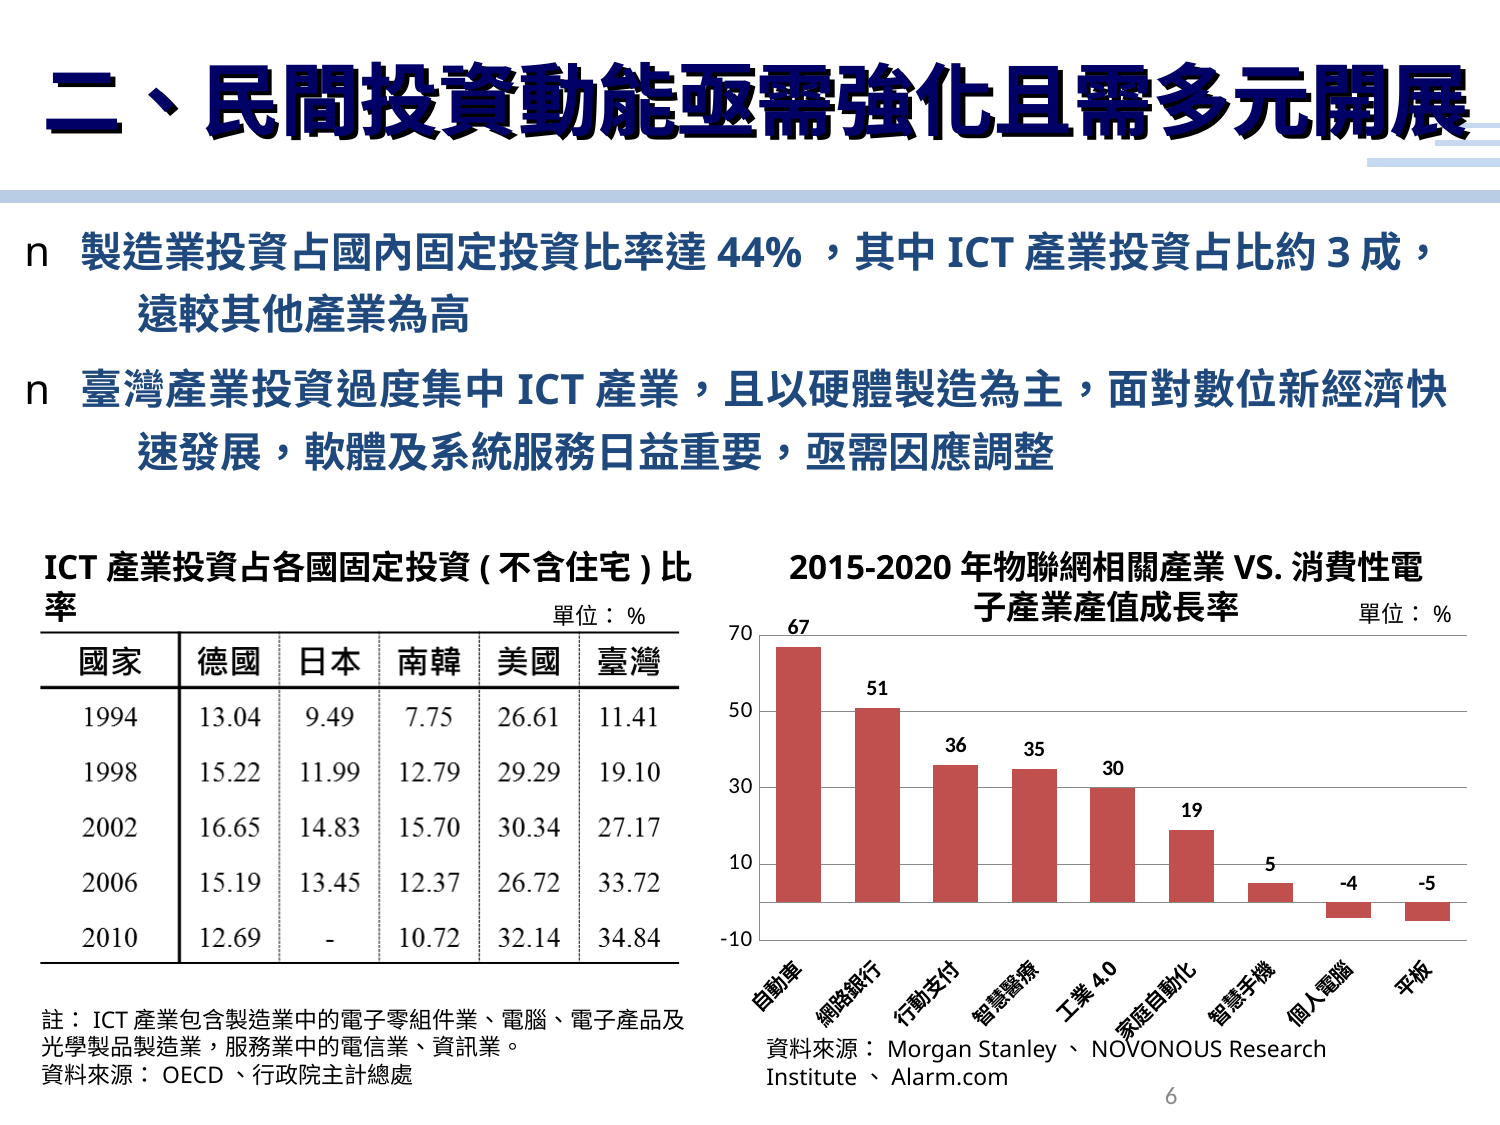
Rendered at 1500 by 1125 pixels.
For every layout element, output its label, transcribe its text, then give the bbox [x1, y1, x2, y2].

picture [40, 631, 680, 971]
text_box 註：ICT產業包含製造業中的電子零組件業、電腦、電子產品及光學製品製造業，服務業中的電信業、資訊業。 資料來源：OECD、行政院主計總處 [27, 998, 723, 1095]
text_box 2015-2020年物聯網相關產業VS.消費性電子產業產值成長率 [761, 539, 1452, 616]
text_box ICT產業投資占各國固定投資(不含住宅)比率 [29, 539, 720, 634]
text_box 資料來源：Morgan Stanley、NOVONOUS Research Institute、Alarm.com [752, 1027, 1448, 1097]
chart [710, 616, 1490, 1047]
text_box 單位：% [1343, 591, 1464, 635]
text_box 製造業投資占國內固定投資比率達44%，其中ICT產業投資占比約3成，遠較其他產業為高 臺灣產業投資過度集中ICT產業，且以硬體製造為主，面對數位新經濟快速發展，軟體及系統服務日益重要，亟需因應調整 [9, 206, 1463, 483]
text_box 單位：% [537, 594, 658, 631]
text_box 6 [1149, 1065, 1500, 1125]
text_box 二、民間投資動能亟需強化且需多元開展 [5, 42, 1500, 173]
